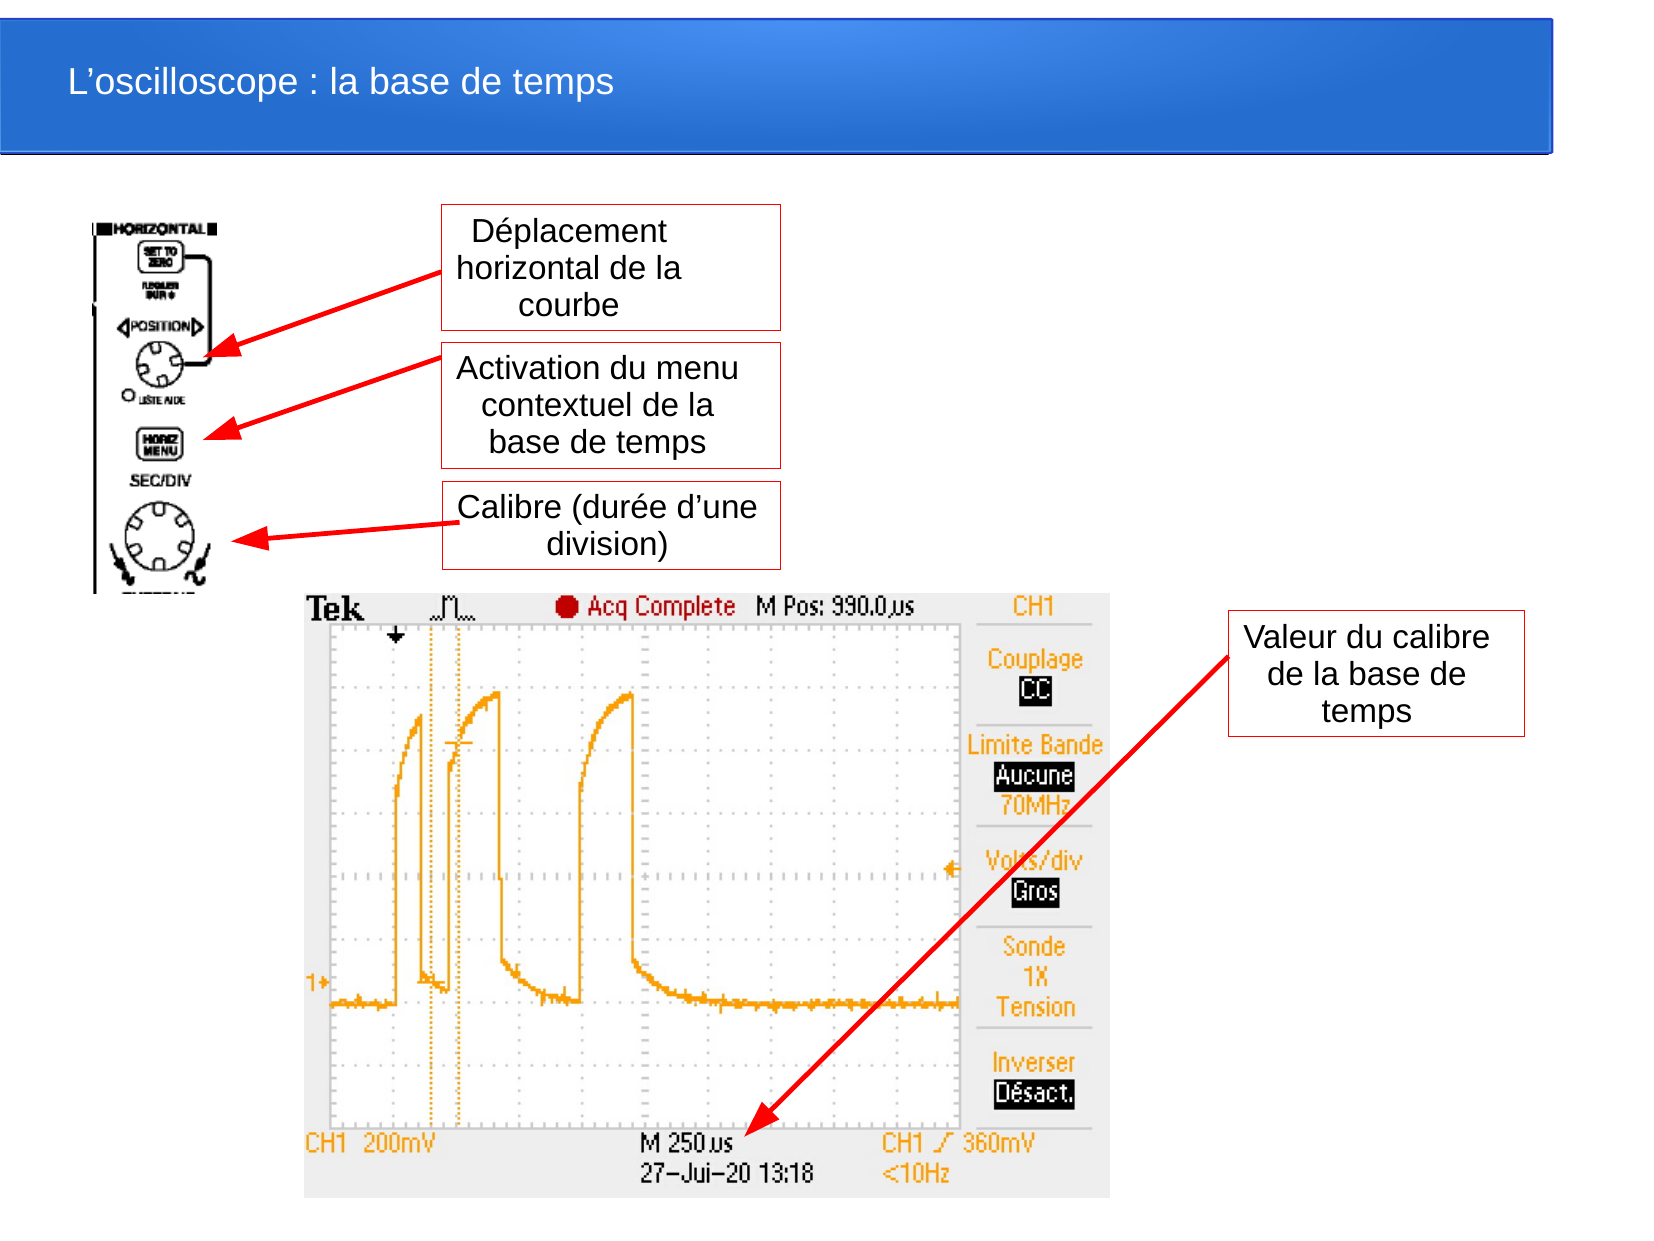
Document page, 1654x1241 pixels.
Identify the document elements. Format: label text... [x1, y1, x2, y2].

text_box Activation du menu contextuel de la base de temps [441, 342, 781, 469]
text_box Déplacement horizontal de la courbe [441, 204, 781, 331]
text_box Calibre (durée d’une division) [442, 481, 781, 570]
text_box Valeur du calibre de la base de temps [1228, 610, 1525, 737]
text_box L’oscilloscope : la base de temps [53, 53, 630, 111]
picture [92, 220, 217, 594]
picture [304, 593, 1110, 1198]
